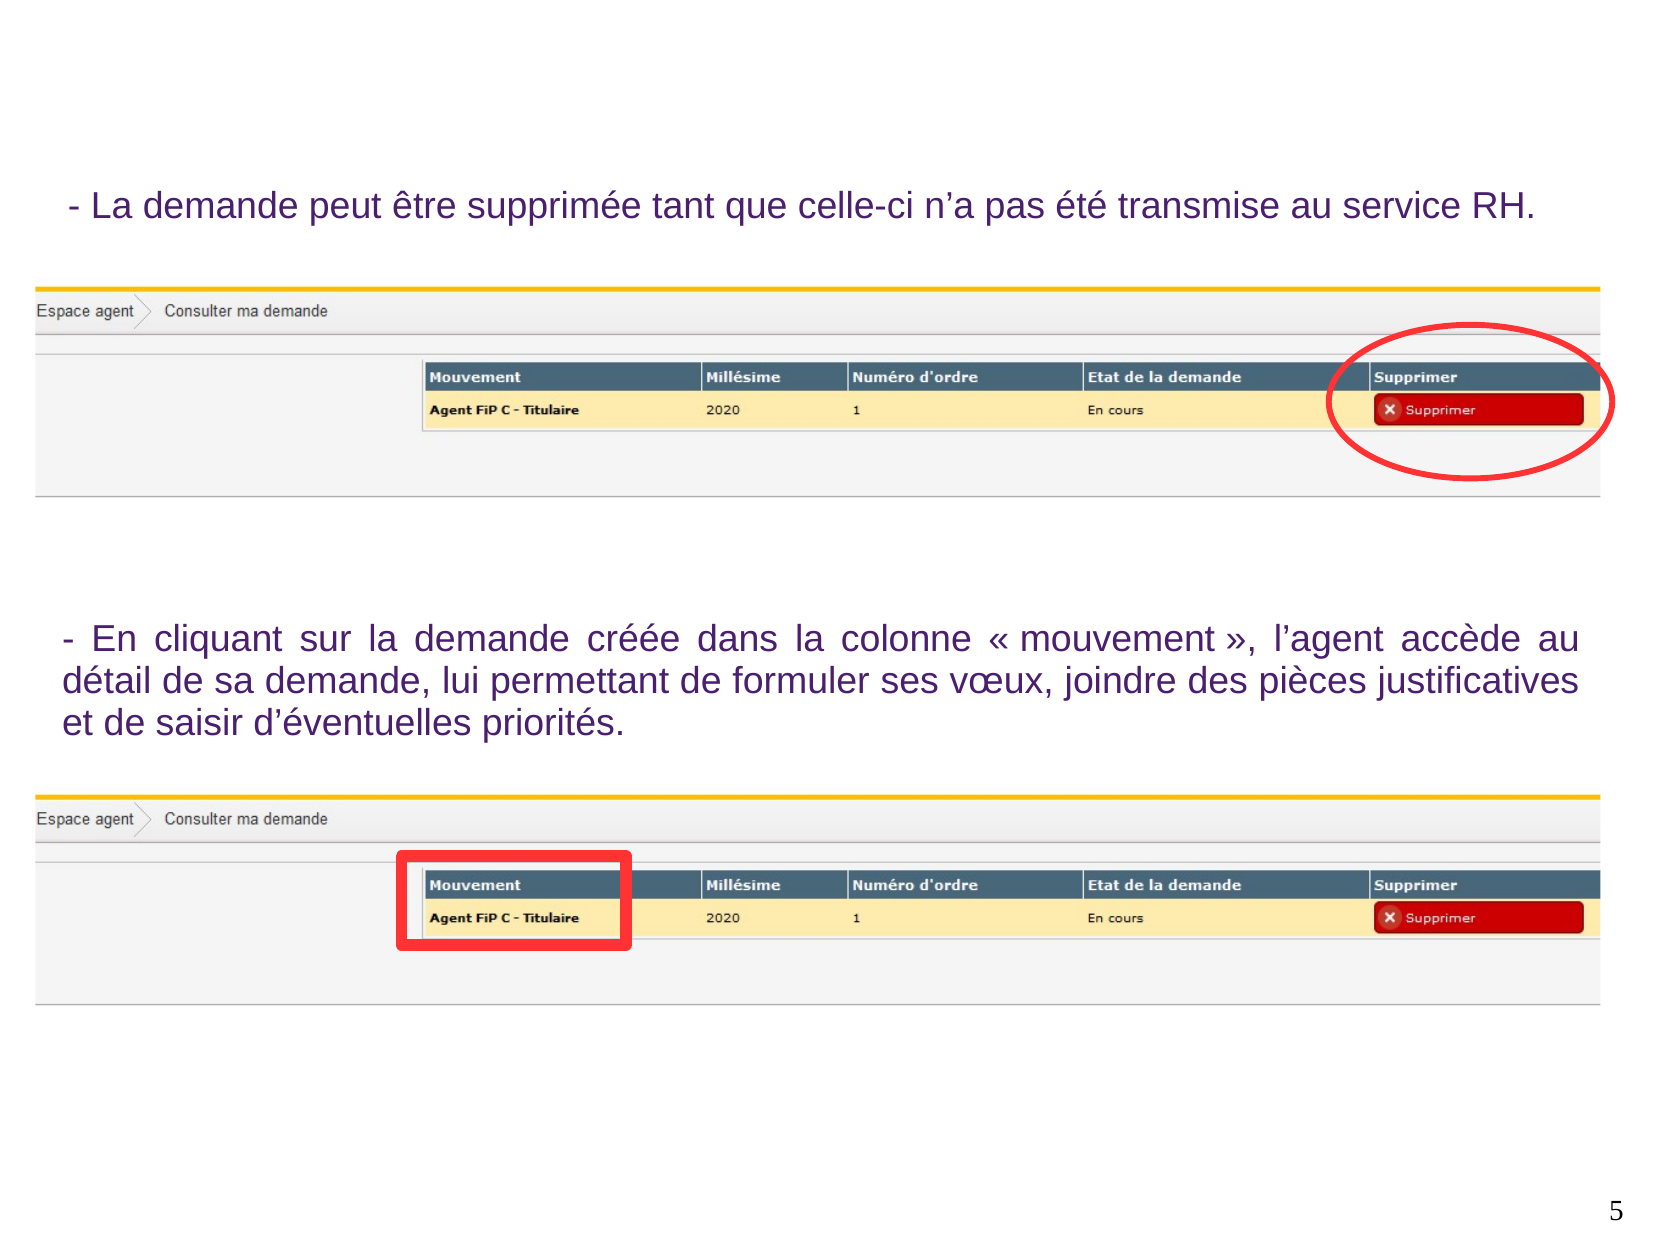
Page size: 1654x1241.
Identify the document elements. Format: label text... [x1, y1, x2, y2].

picture [35, 785, 1601, 1014]
picture [35, 277, 1601, 506]
text_box - En cliquant sur la demande créée dans la colonne « mouvement », l’agent accède au détail de sa demande, lui permettant de formuler ses vœux, joindre des pièces justificatives et de saisir d’éventuelles priorités. [47, 609, 1595, 751]
text_box [1328, 324, 1613, 479]
text_box - La demande peut être supprimée tant que celle-ci n’a pas été transmise au service RH. [53, 177, 1577, 277]
